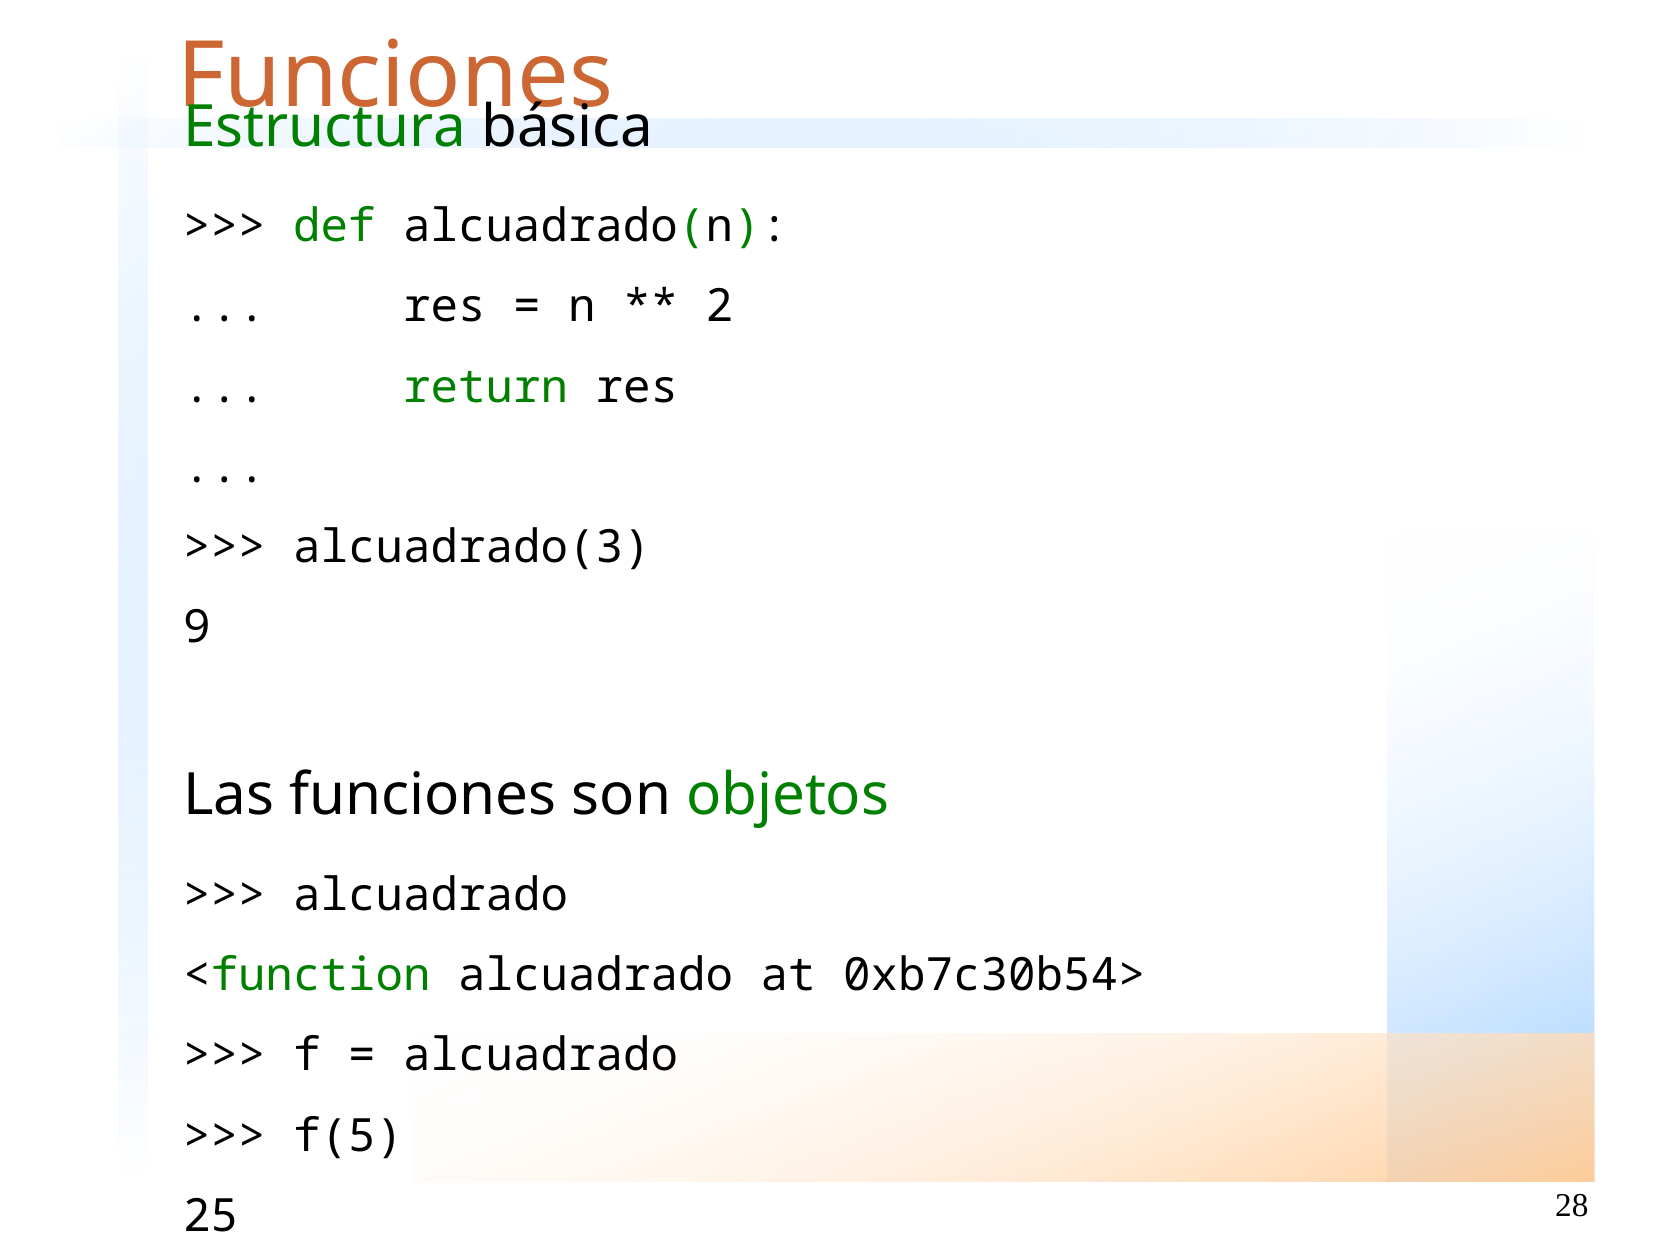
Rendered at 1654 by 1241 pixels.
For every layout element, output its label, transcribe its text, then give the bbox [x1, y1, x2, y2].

text_box Estructura básica >>> def alcuadrado(n): ... res = n ** 2 ... return res ... >>> alcuadrado(3) 9 Las funciones son objetos >>> alcuadrado <function alcuadrado at 0xb7c30b54> >>> f = alcuadrado >>> f(5) 25 [147, 147, 1595, 1182]
title Funciones [177, 18, 1595, 123]
